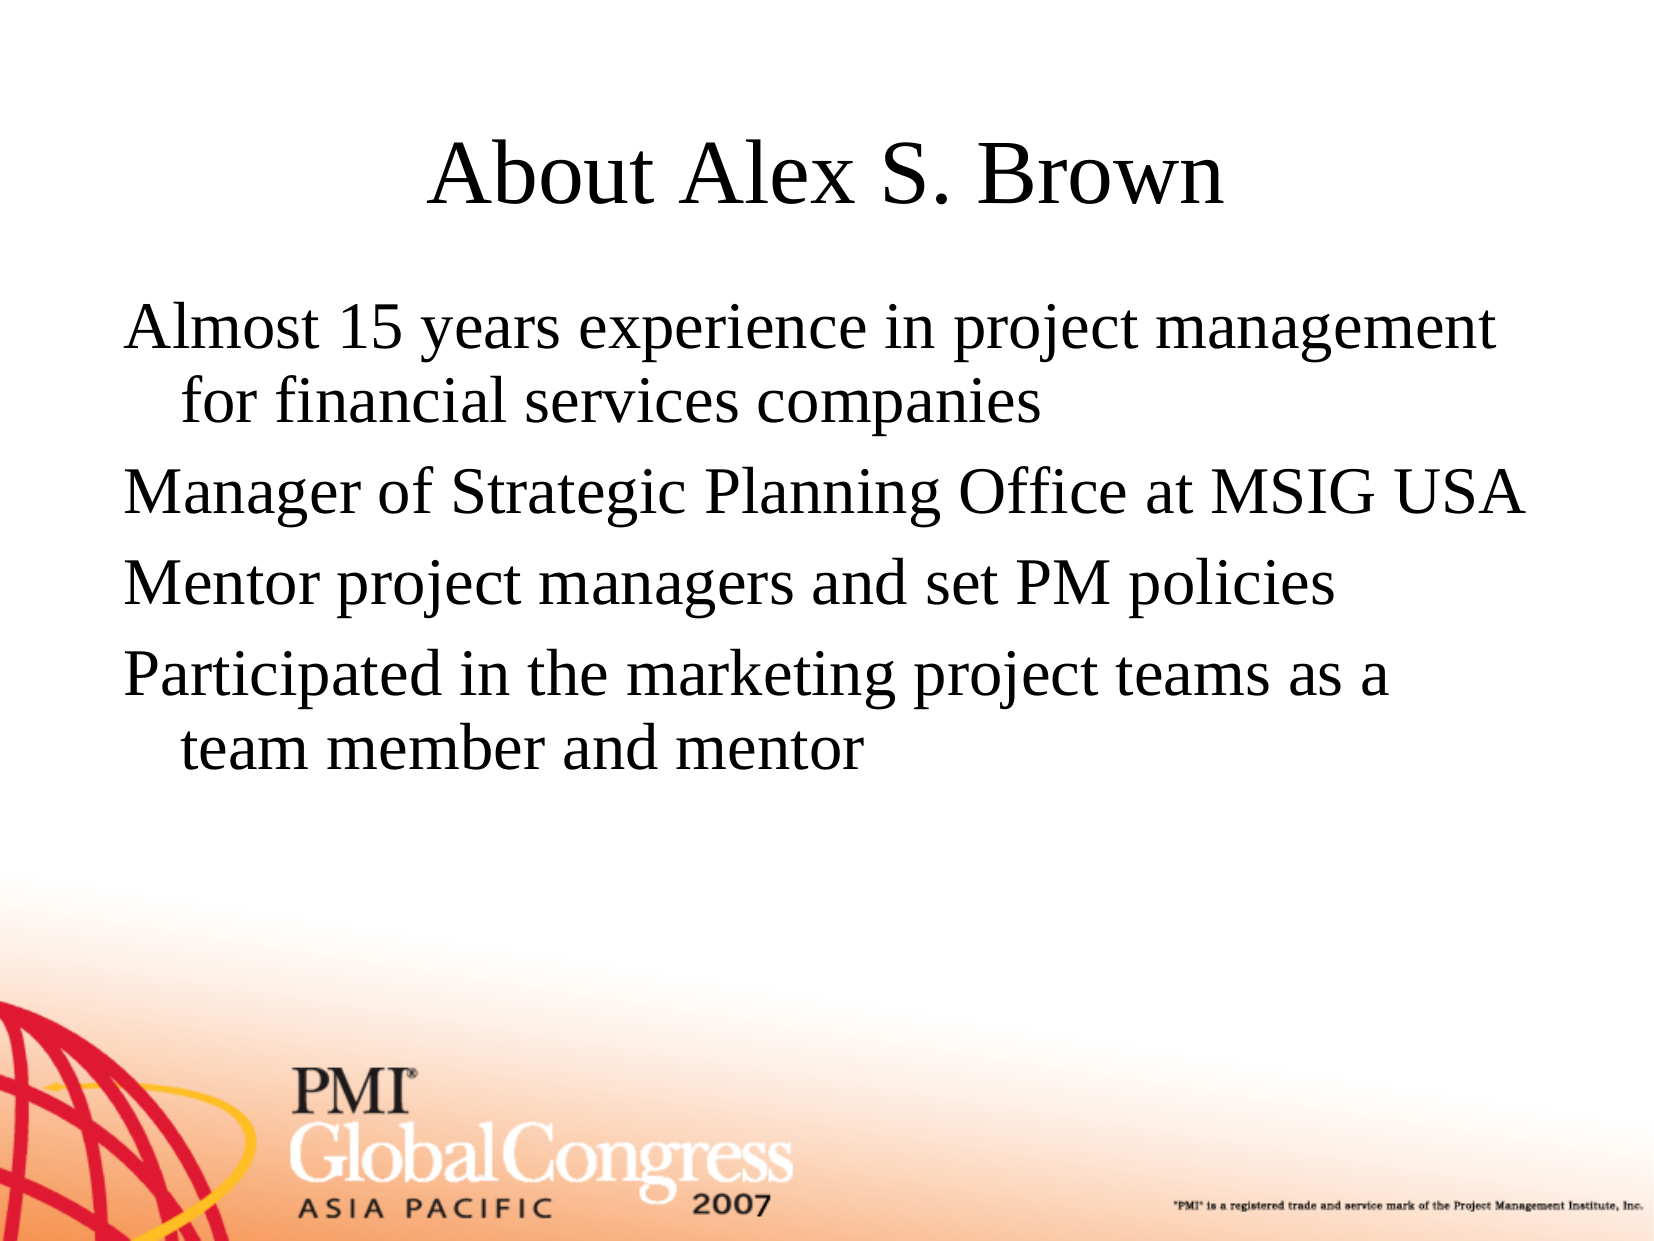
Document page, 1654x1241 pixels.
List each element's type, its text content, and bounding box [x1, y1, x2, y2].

picture [0, 0, 1654, 1241]
title About Alex S. Brown [124, 69, 1530, 277]
list Almost 15 years experience in project management for financial services companies Manager of Strategic Planning Office at MSIG USA Mentor project managers and set PM policies Participated in the marketing project teams as a team member and mentor [124, 289, 1530, 1034]
